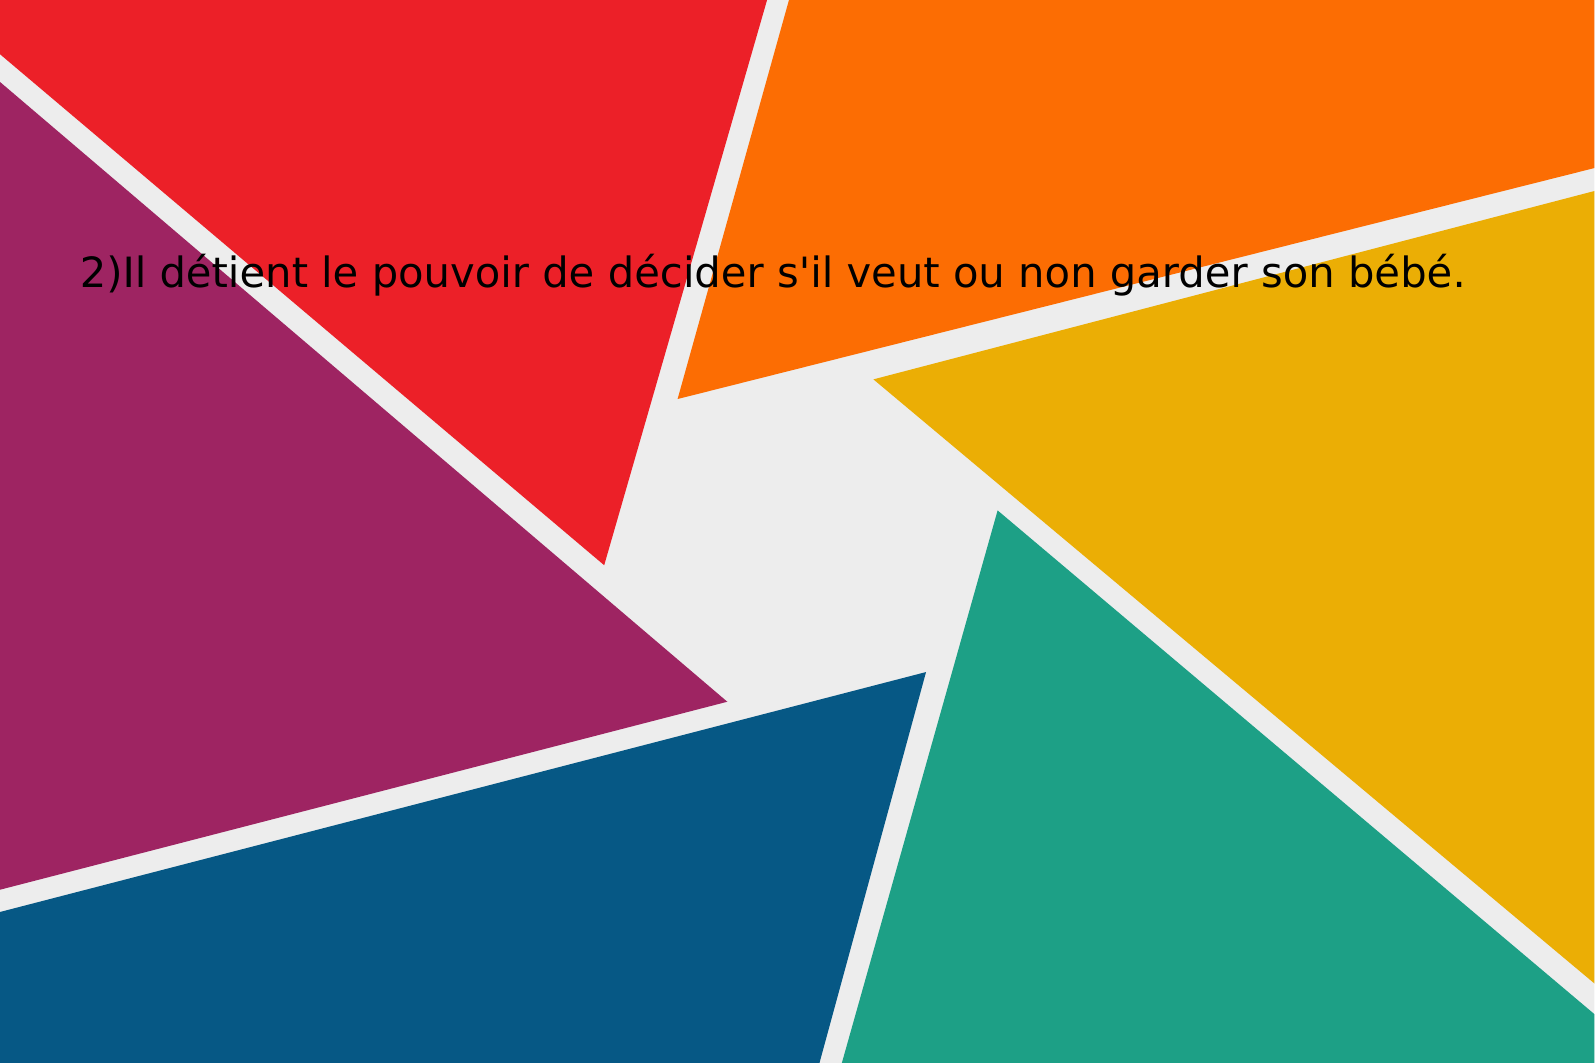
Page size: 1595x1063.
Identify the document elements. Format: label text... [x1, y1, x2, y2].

list 2)Il détient le pouvoir de décider s'il veut ou non garder son bébé. [79, 248, 1515, 866]
